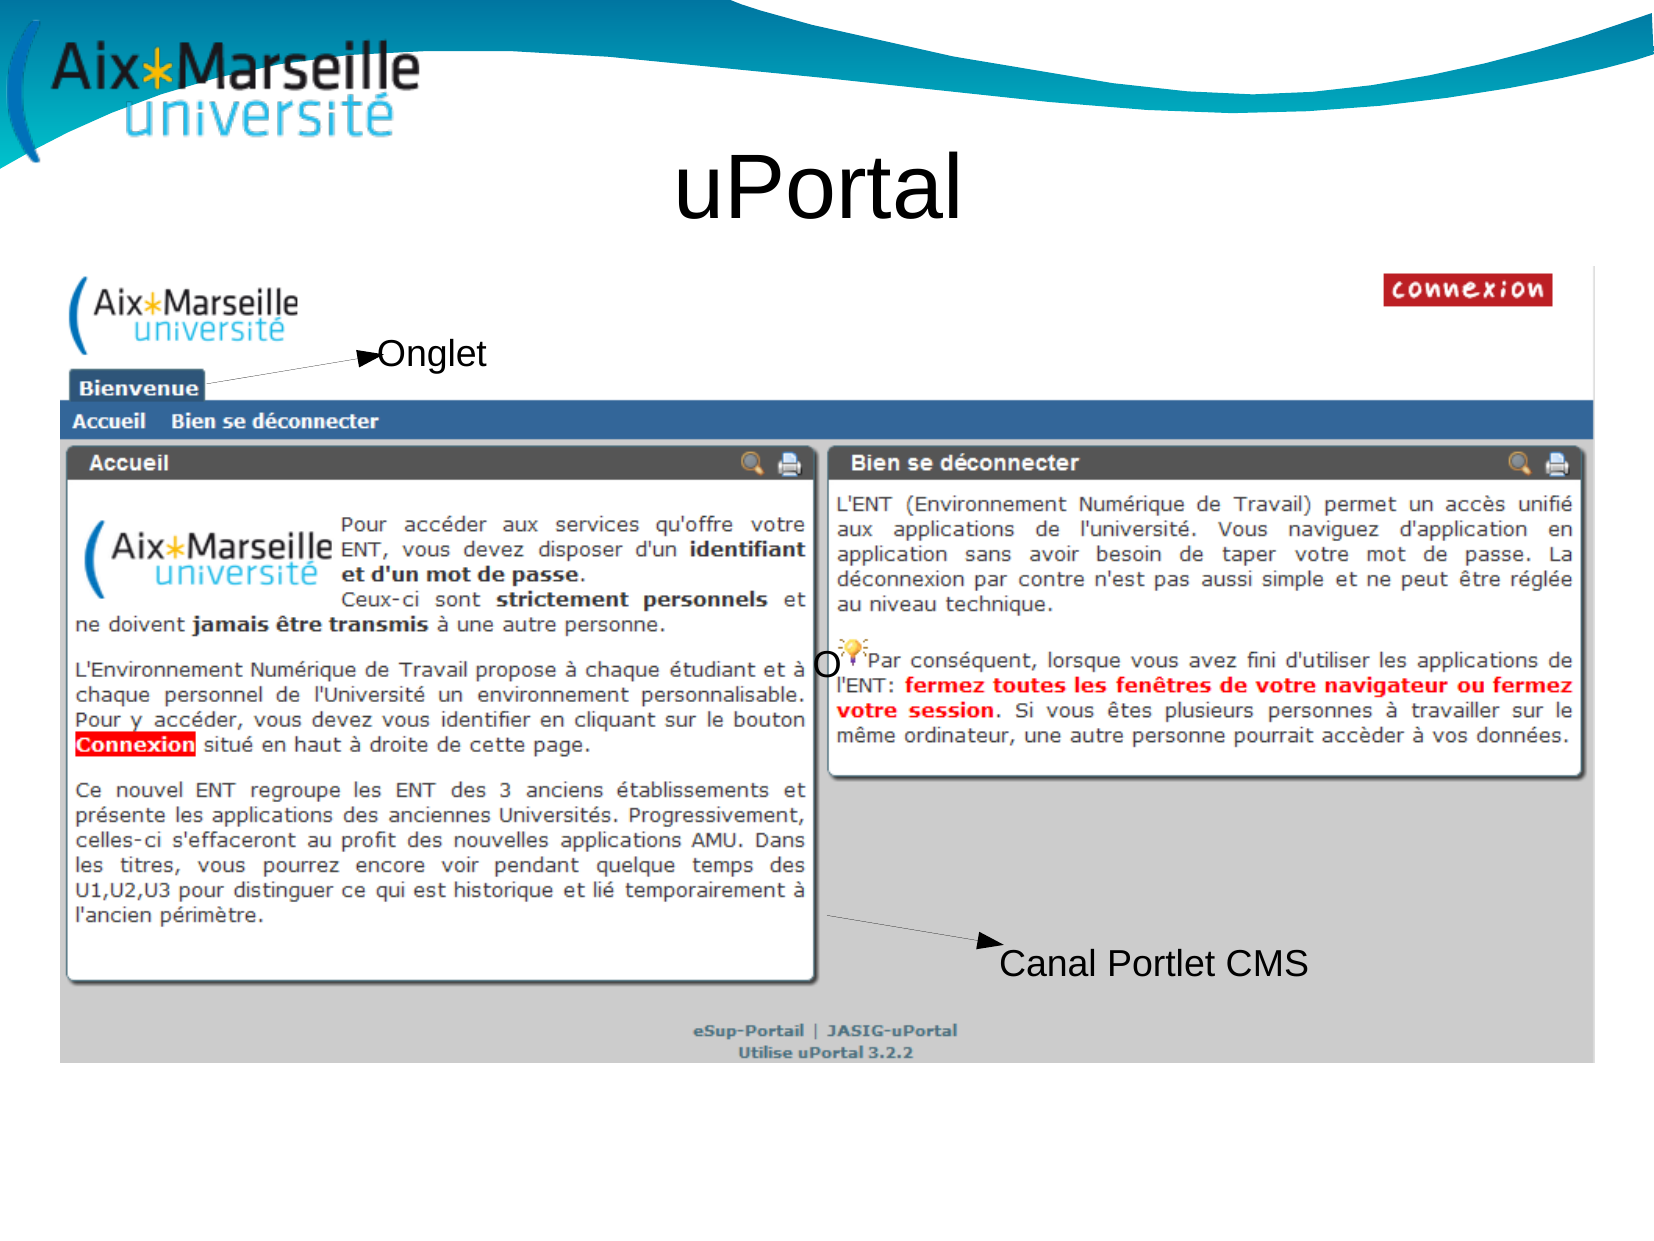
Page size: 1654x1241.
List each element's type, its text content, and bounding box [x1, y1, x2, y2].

text_box Onglet [362, 324, 502, 382]
picture [60, 266, 1595, 1063]
text_box Canal Portlet CMS [984, 935, 1325, 992]
title uPortal [74, 83, 1563, 266]
picture [0, 20, 431, 167]
